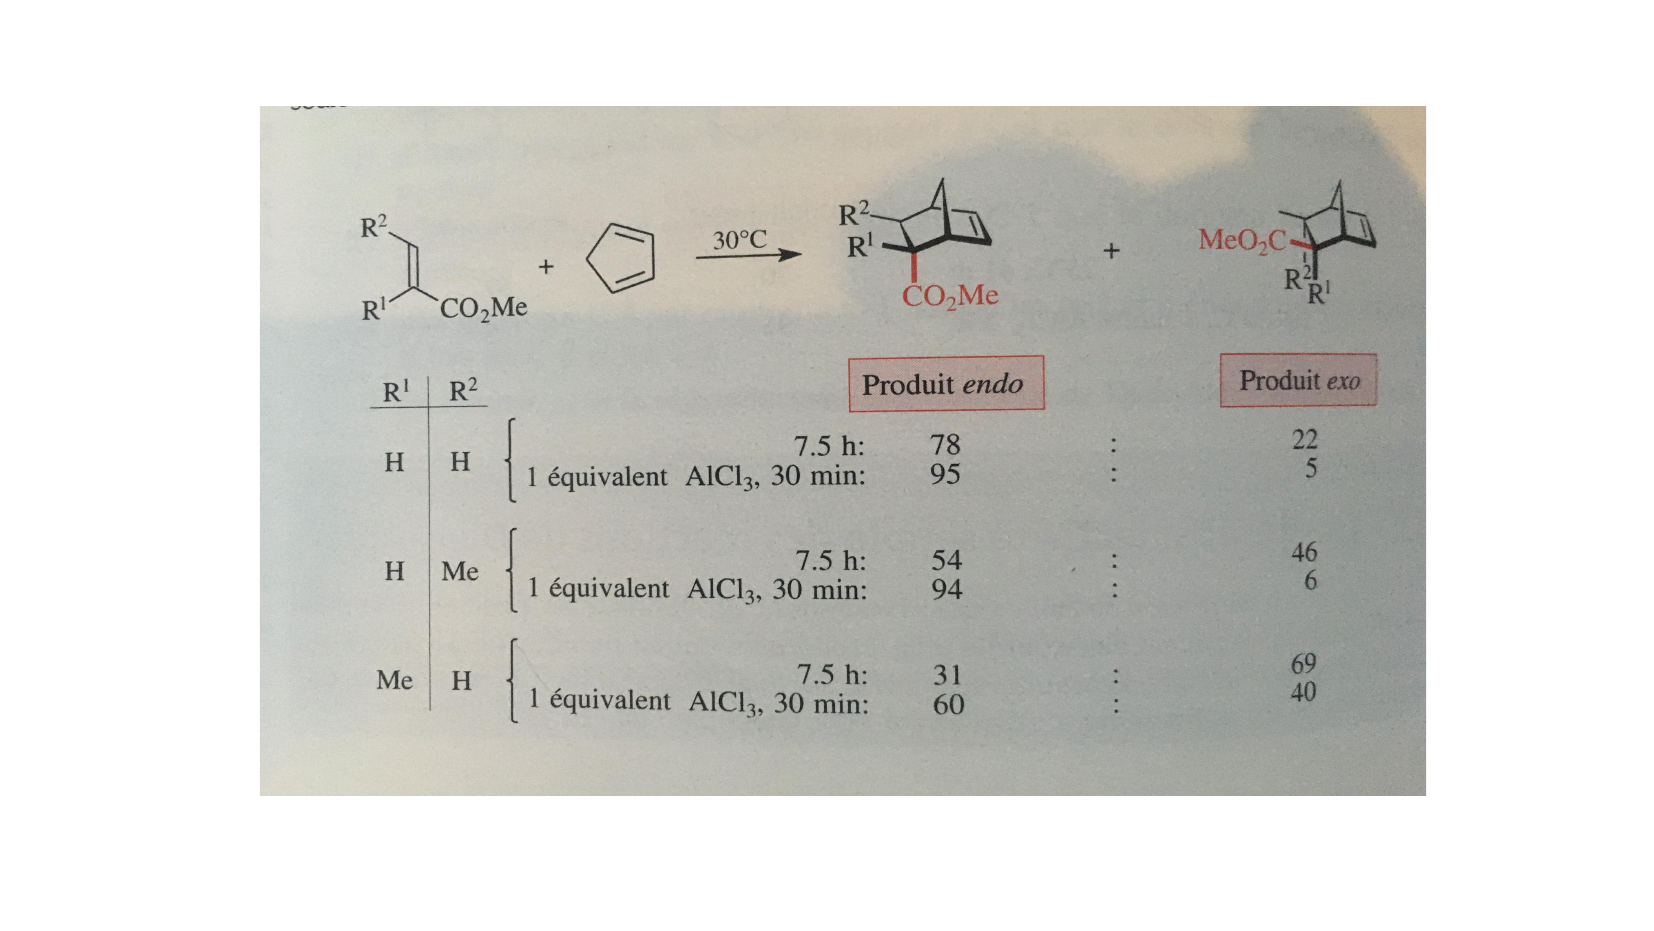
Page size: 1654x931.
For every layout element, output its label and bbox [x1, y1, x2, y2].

picture [259, 106, 1427, 796]
